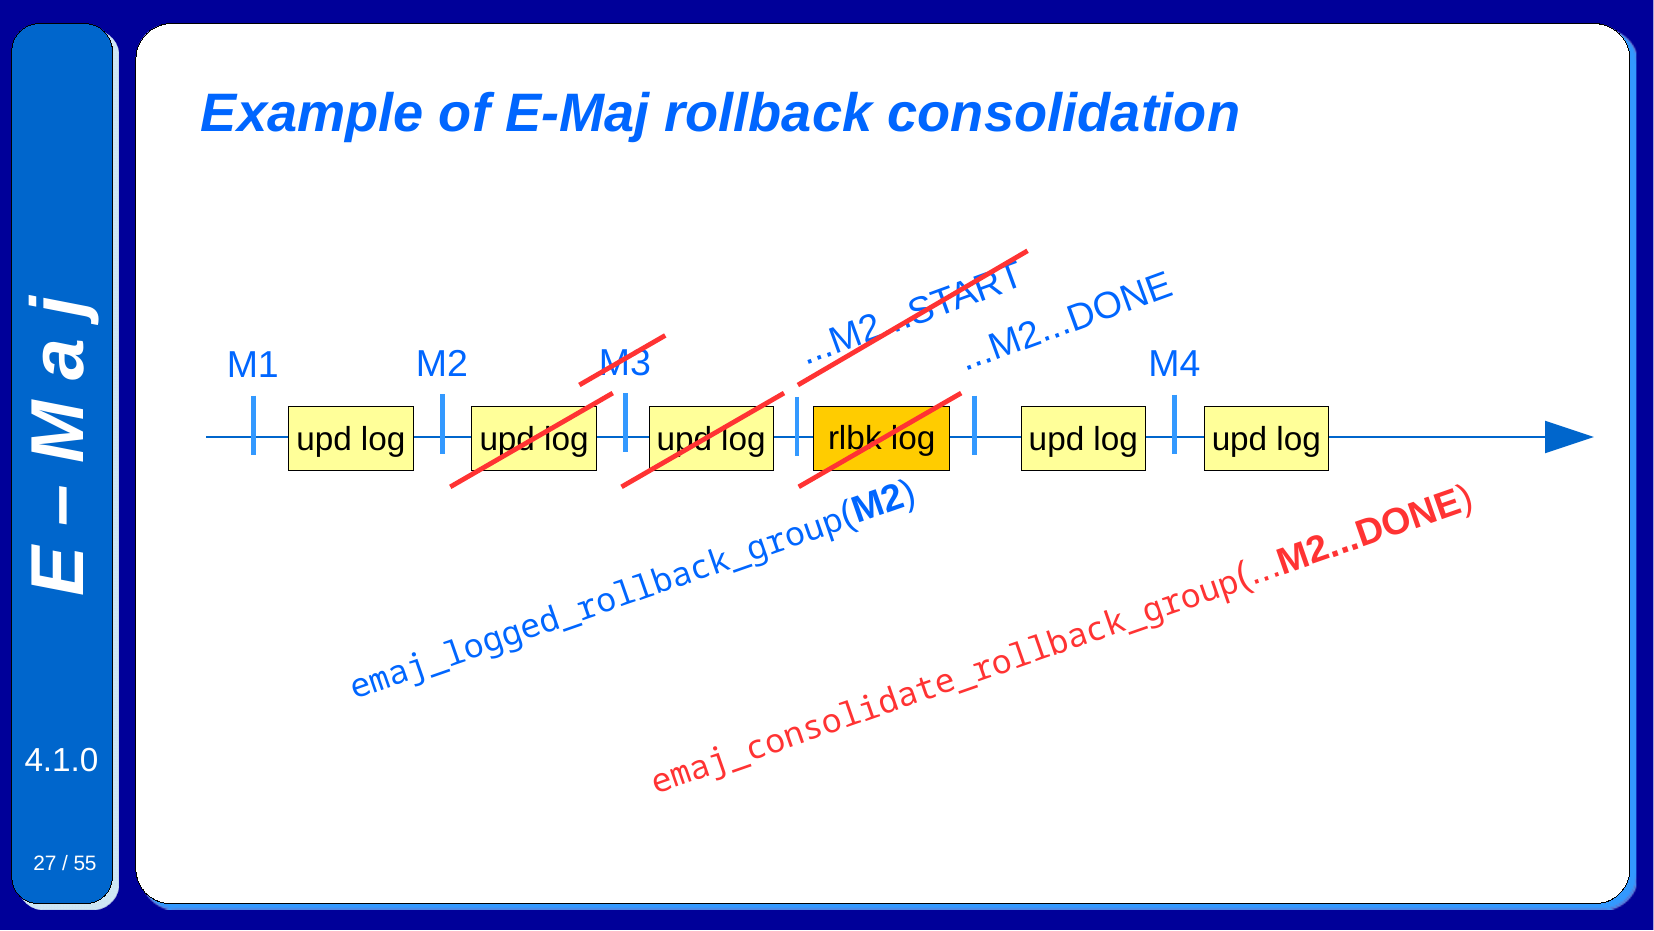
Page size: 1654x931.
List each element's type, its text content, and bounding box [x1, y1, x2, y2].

text_box upd log [1021, 406, 1146, 471]
text_box M2 [401, 335, 483, 393]
text_box emaj_consolidate_rollback_group(...M2...DONE) [627, 462, 1499, 825]
text_box M4 [1133, 335, 1216, 393]
text_box ...M2...START [777, 241, 1046, 383]
text_box upd log [288, 406, 414, 471]
text_box upd log [1204, 406, 1329, 471]
text_box ...M2...DONE [937, 250, 1195, 391]
text_box upd log [649, 406, 755, 467]
text_box M1 [212, 336, 294, 394]
text_box rlbk log [833, 406, 950, 471]
text_box rlbk log [813, 406, 932, 471]
text_box emaj_logged_rollback_group(M2) [326, 471, 941, 731]
title Example of E-Maj rollback consolidation [200, 34, 1575, 191]
text_box M3 [584, 334, 661, 378]
text_box M3 [584, 339, 666, 392]
text_box upd log [471, 406, 583, 471]
text_box upd log [656, 406, 774, 471]
text_box upd log [485, 406, 597, 471]
